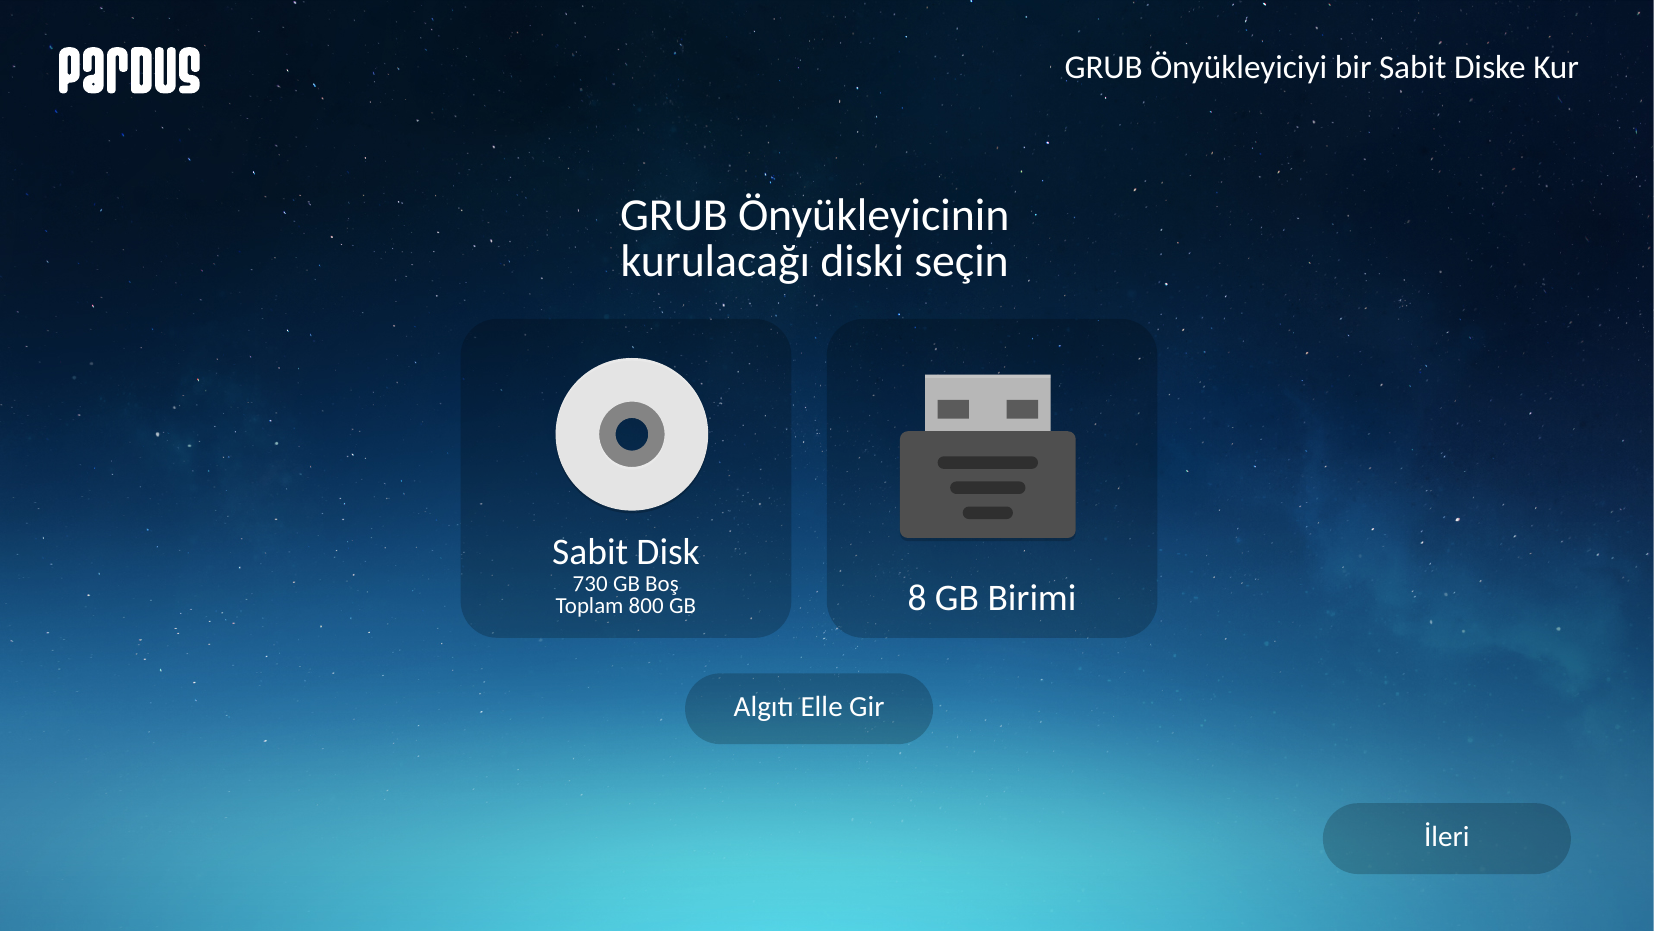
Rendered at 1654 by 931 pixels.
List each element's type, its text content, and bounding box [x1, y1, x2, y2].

text_box [179, 47, 200, 94]
text_box GRUB Önyükleyiciyi bir Sabit Diske Kur [1015, 46, 1595, 128]
text_box 8 GB Birimi [826, 318, 1158, 638]
text_box [59, 47, 80, 94]
text_box Sabit Disk 730 GB Boş Toplam 800 GB [460, 318, 792, 638]
text_box [83, 47, 104, 94]
text_box [155, 47, 176, 94]
text_box İleri [1322, 803, 1571, 875]
text_box [131, 47, 152, 94]
text_box [107, 47, 128, 94]
text_box Algıtı Elle Gir [685, 673, 934, 745]
text_box GRUB Önyükleyicinin kurulacağı diski seçin [543, 188, 1087, 296]
picture [0, 0, 1654, 931]
